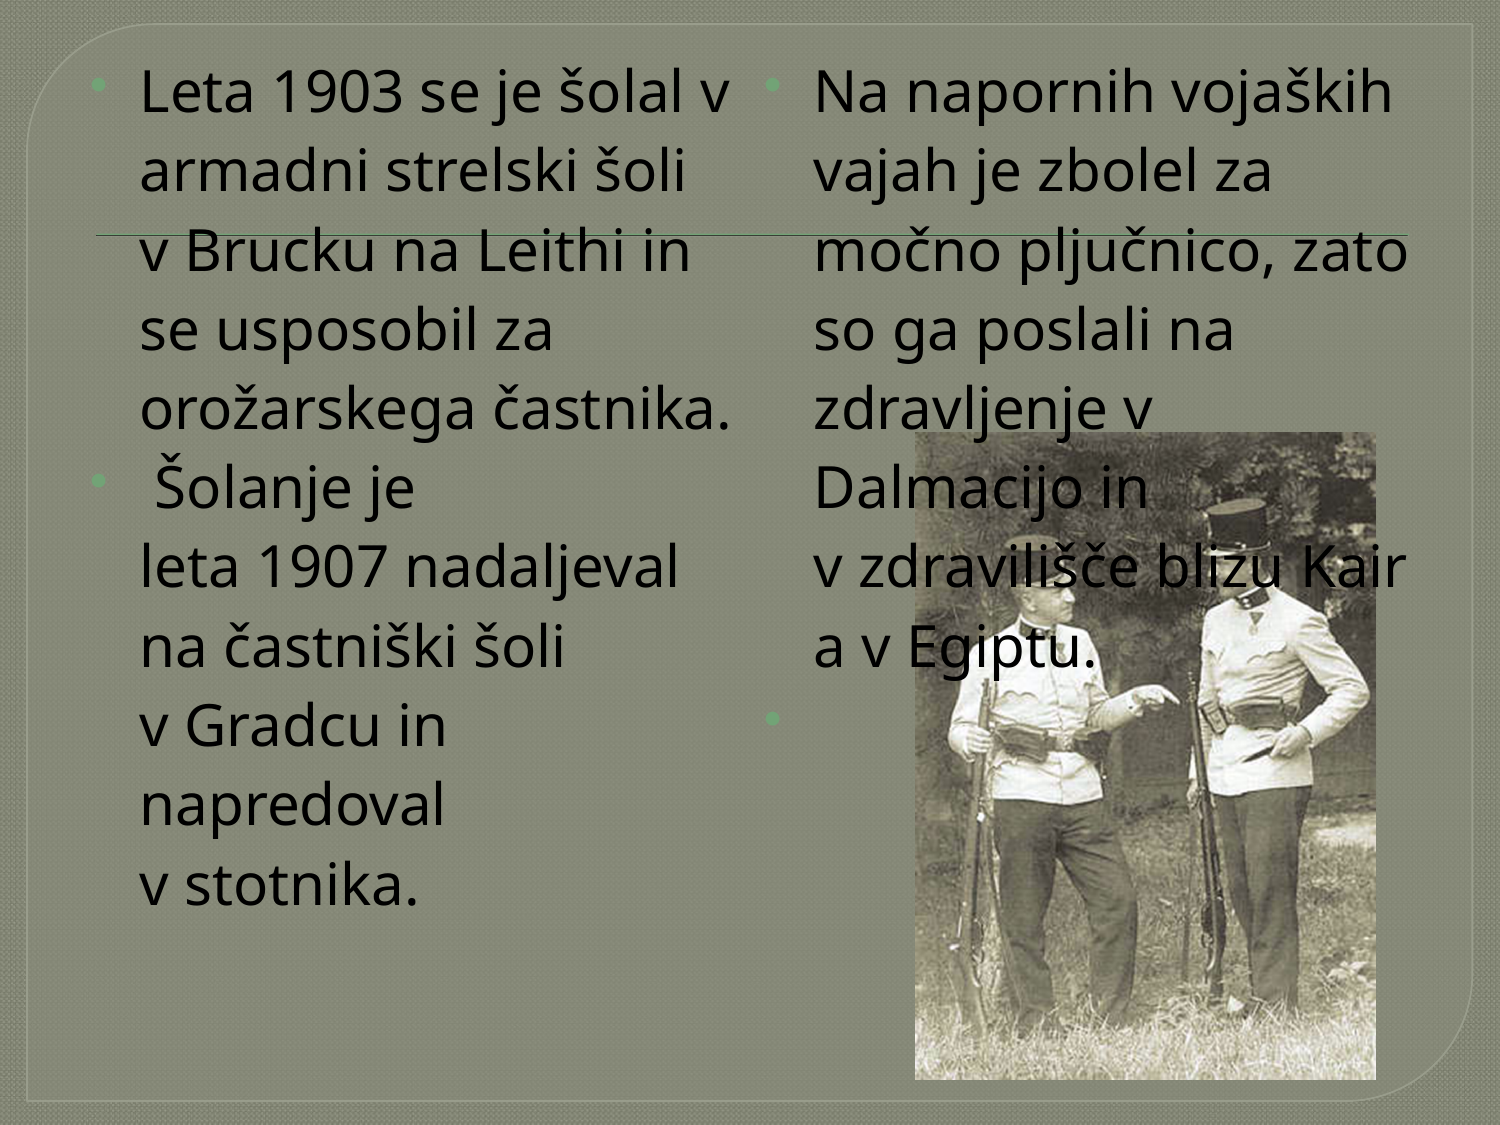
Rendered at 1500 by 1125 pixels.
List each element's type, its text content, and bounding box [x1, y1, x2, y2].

picture [0, 0, 1500, 1125]
table_header Na napornih vojaških vajah je zbolel za močno pljučnico, zato so ga poslali na zdravljenje v Dalmacijo in v zdravilišče blizu Kaira v Egiptu. [751, 43, 1425, 938]
table_header Leta 1903 se je šolal v armadni strelski šoli v Brucku na Leithi in se usposobil za orožarskega častnika. Šolanje je leta 1907 nadaljeval na častniški šoli v Gradcu in napredoval v stotnika. [77, 43, 751, 938]
